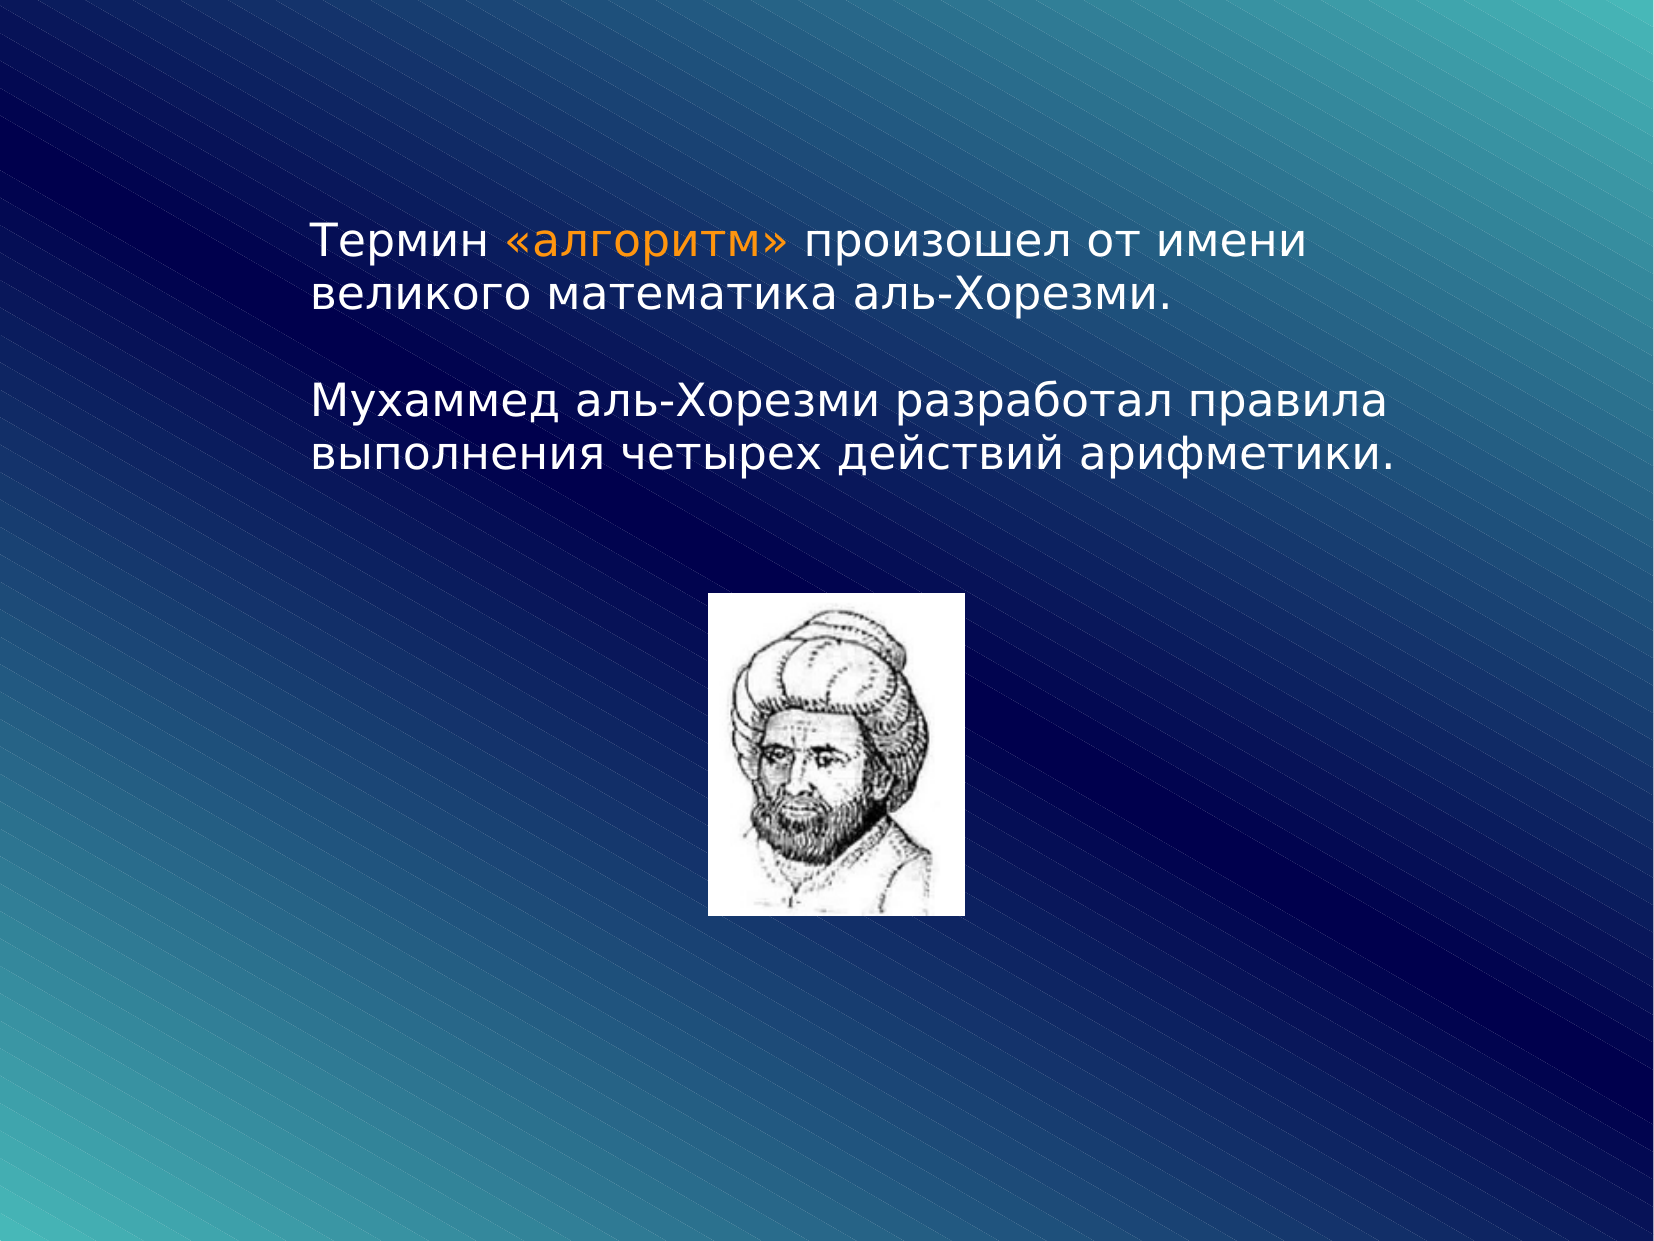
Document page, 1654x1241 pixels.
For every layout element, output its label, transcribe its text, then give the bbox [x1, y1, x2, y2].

text_box Термин «алгоритм» произошел от имени великого математика аль-Хорезми. Мухаммед аль-Хорезми разработал правила выполнения четырех действий арифметики. [295, 206, 1418, 488]
picture [708, 593, 965, 916]
